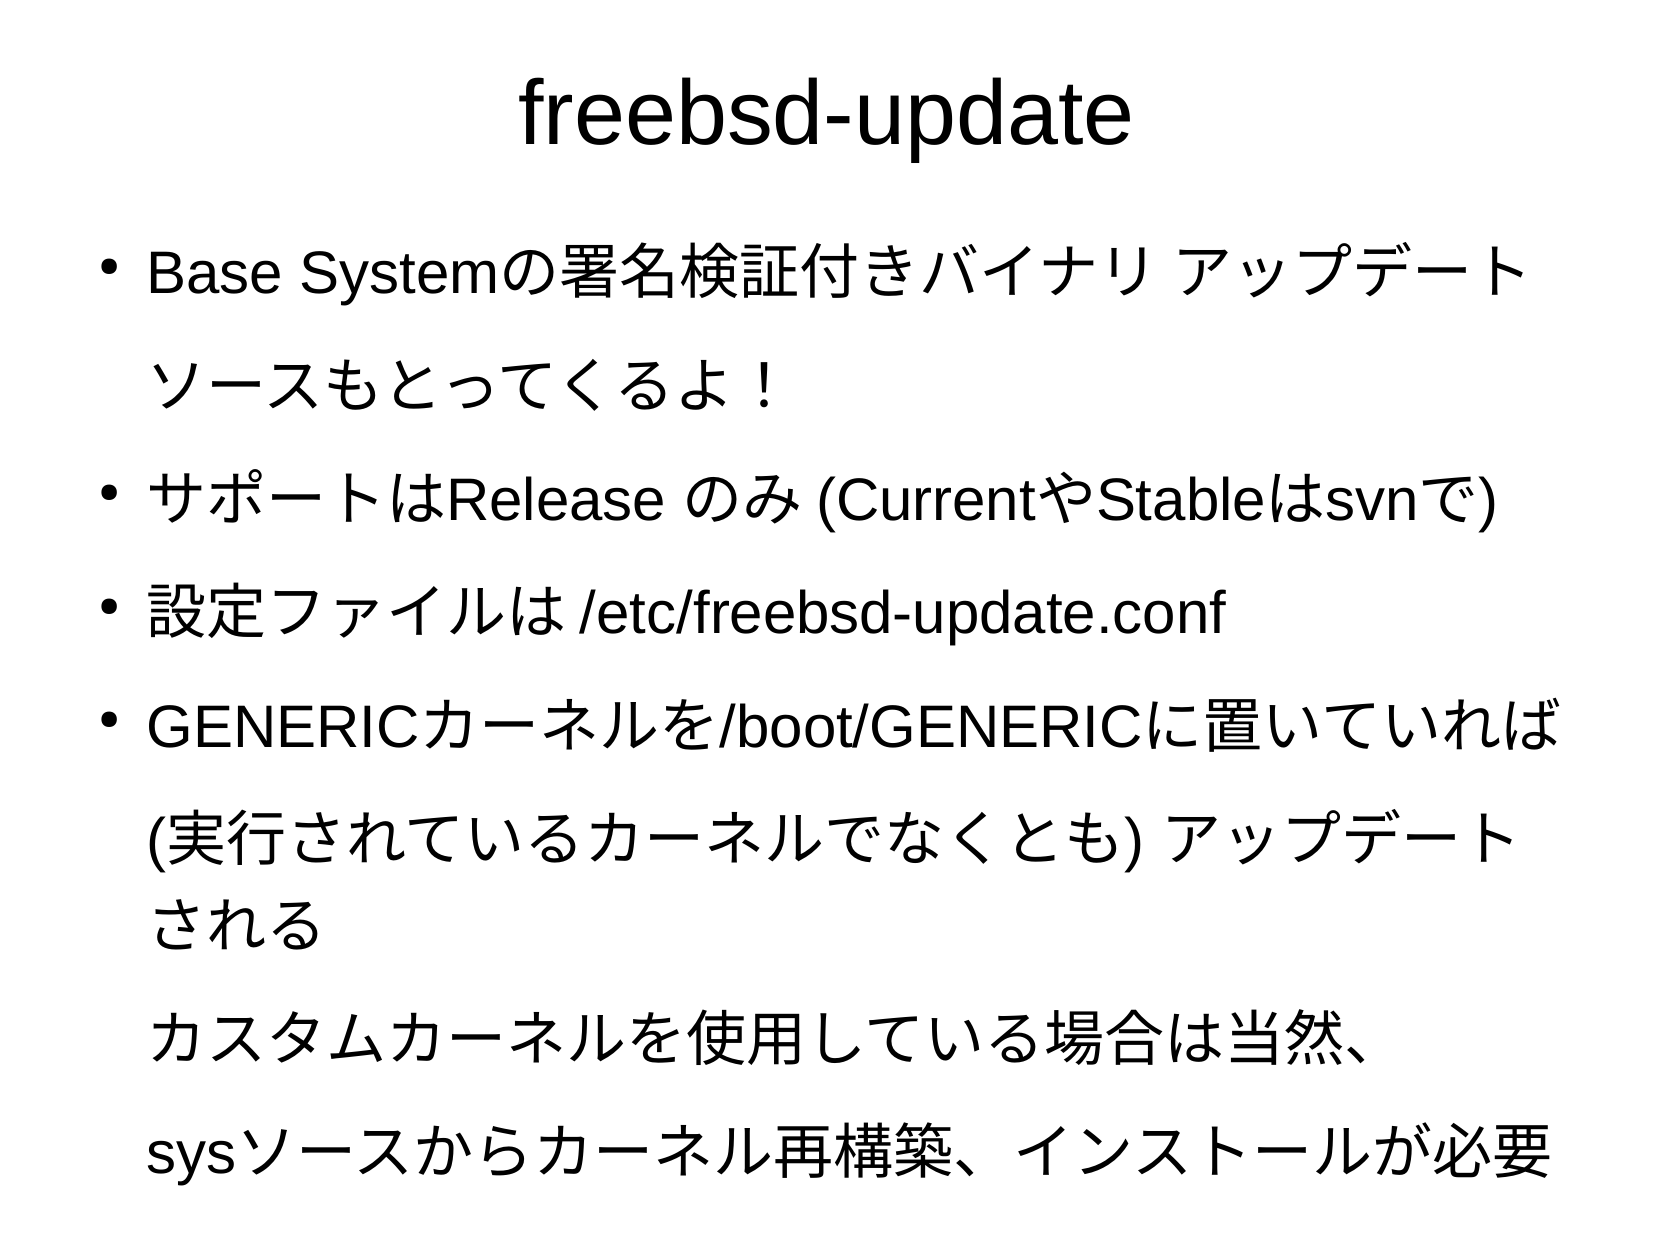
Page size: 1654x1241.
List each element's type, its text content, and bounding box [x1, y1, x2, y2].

title freebsd-update [82, 49, 1571, 178]
list Base Systemの署名検証付きバイナリ アップデート ソースもとってくるよ！ サポートはRelease のみ (CurrentやStableはsvnで) 設定ファイルは /etc/freebsd-update.conf GENERICカーネルを/boot/GENERICに置いていれば (実行されているカーネルでなくとも) アップデートされる カスタムカーネルを使用している場合は当然、 sysソースからカーネル再構築、インストールが必要 [82, 224, 1571, 1205]
